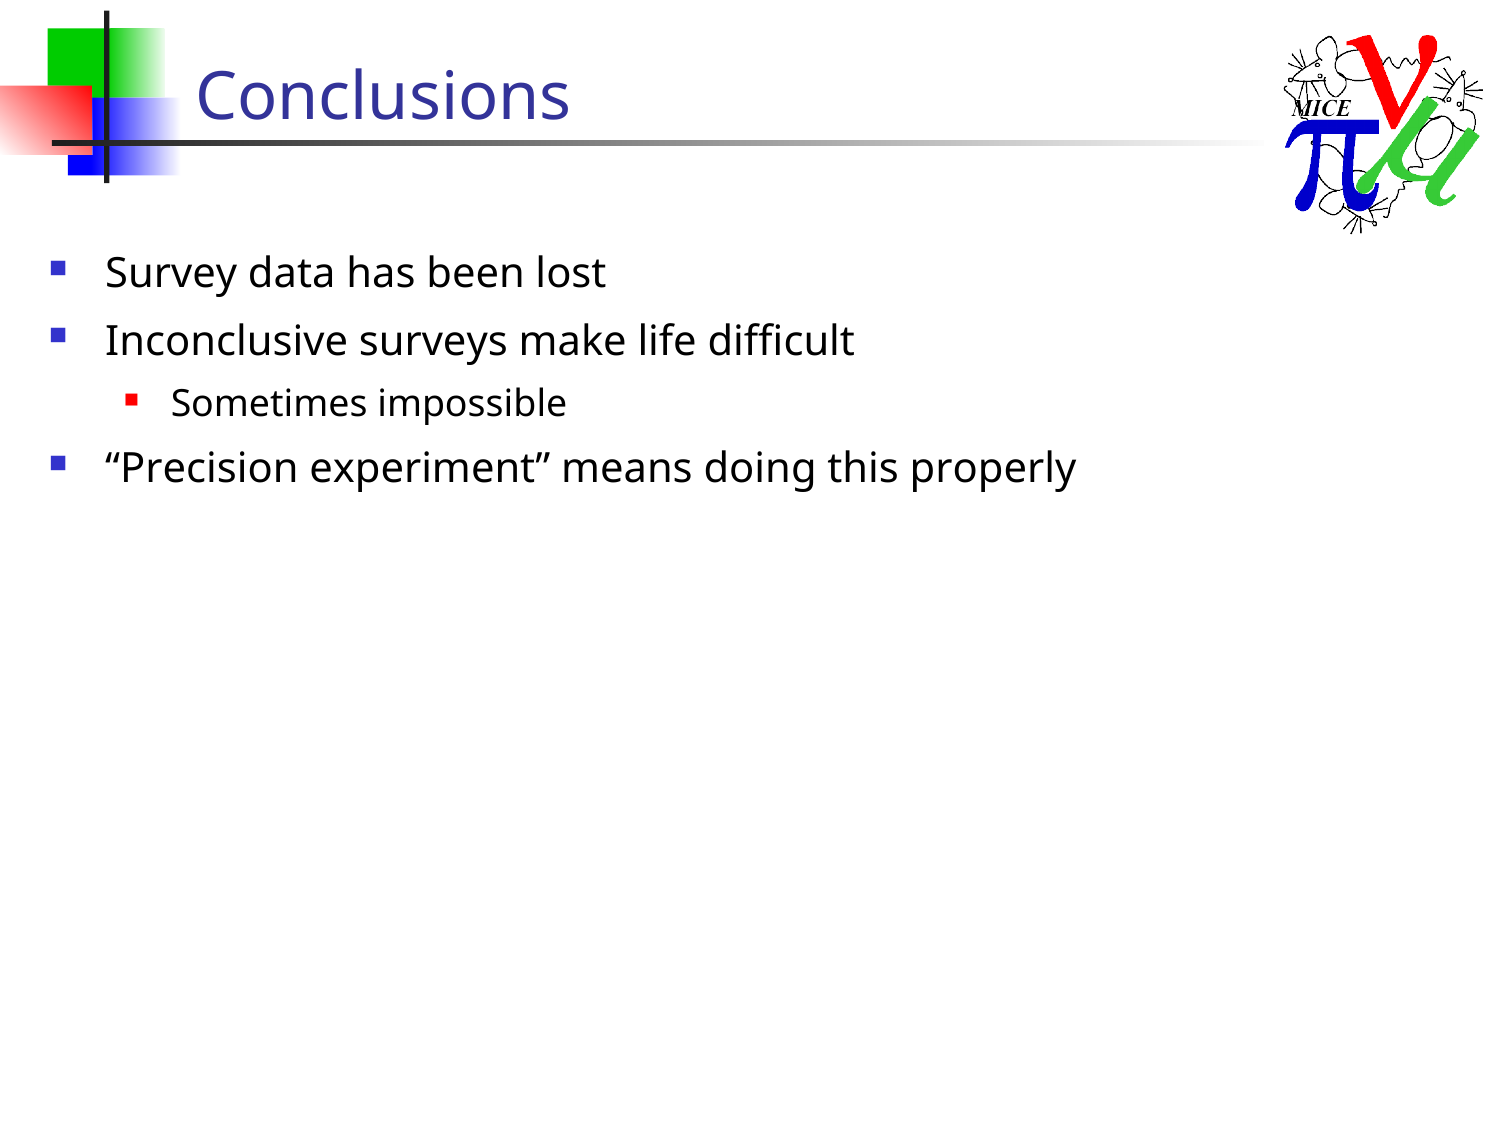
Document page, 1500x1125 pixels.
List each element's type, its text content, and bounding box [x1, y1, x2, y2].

title Conclusions [180, 0, 1459, 188]
list Survey data has been lost Inconclusive surveys make life difficult Sometimes impossible “Precision experiment” means doing this properly [34, 235, 1457, 623]
picture [1264, 5, 1500, 251]
